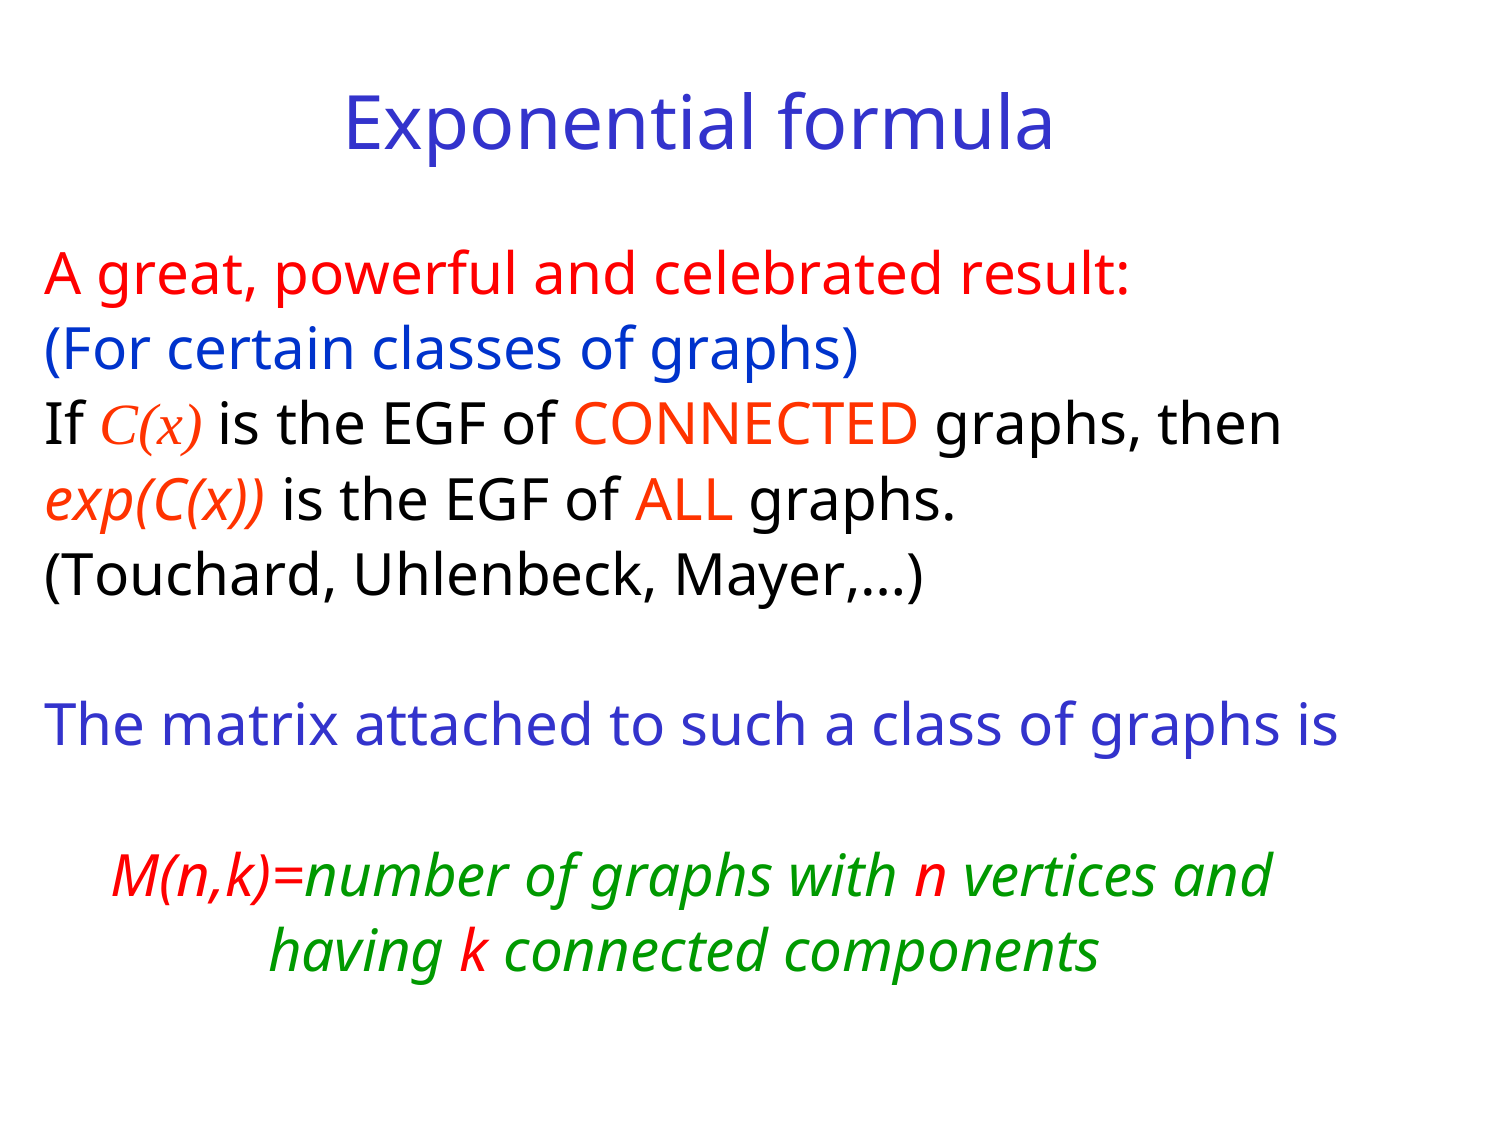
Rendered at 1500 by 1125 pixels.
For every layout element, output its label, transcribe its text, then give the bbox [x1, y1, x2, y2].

text_box Exponential formula A great, powerful and celebrated result: (For certain classes of graphs) If C(x) is the EGF of CONNECTED graphs, then exp(C(x)) is the EGF of ALL graphs. (Touchard, Uhlenbeck, Mayer,…) The matrix attached to such a class of graphs is M(n,k)=number of graphs with n vertices and having k connected components [29, 64, 1477, 1010]
